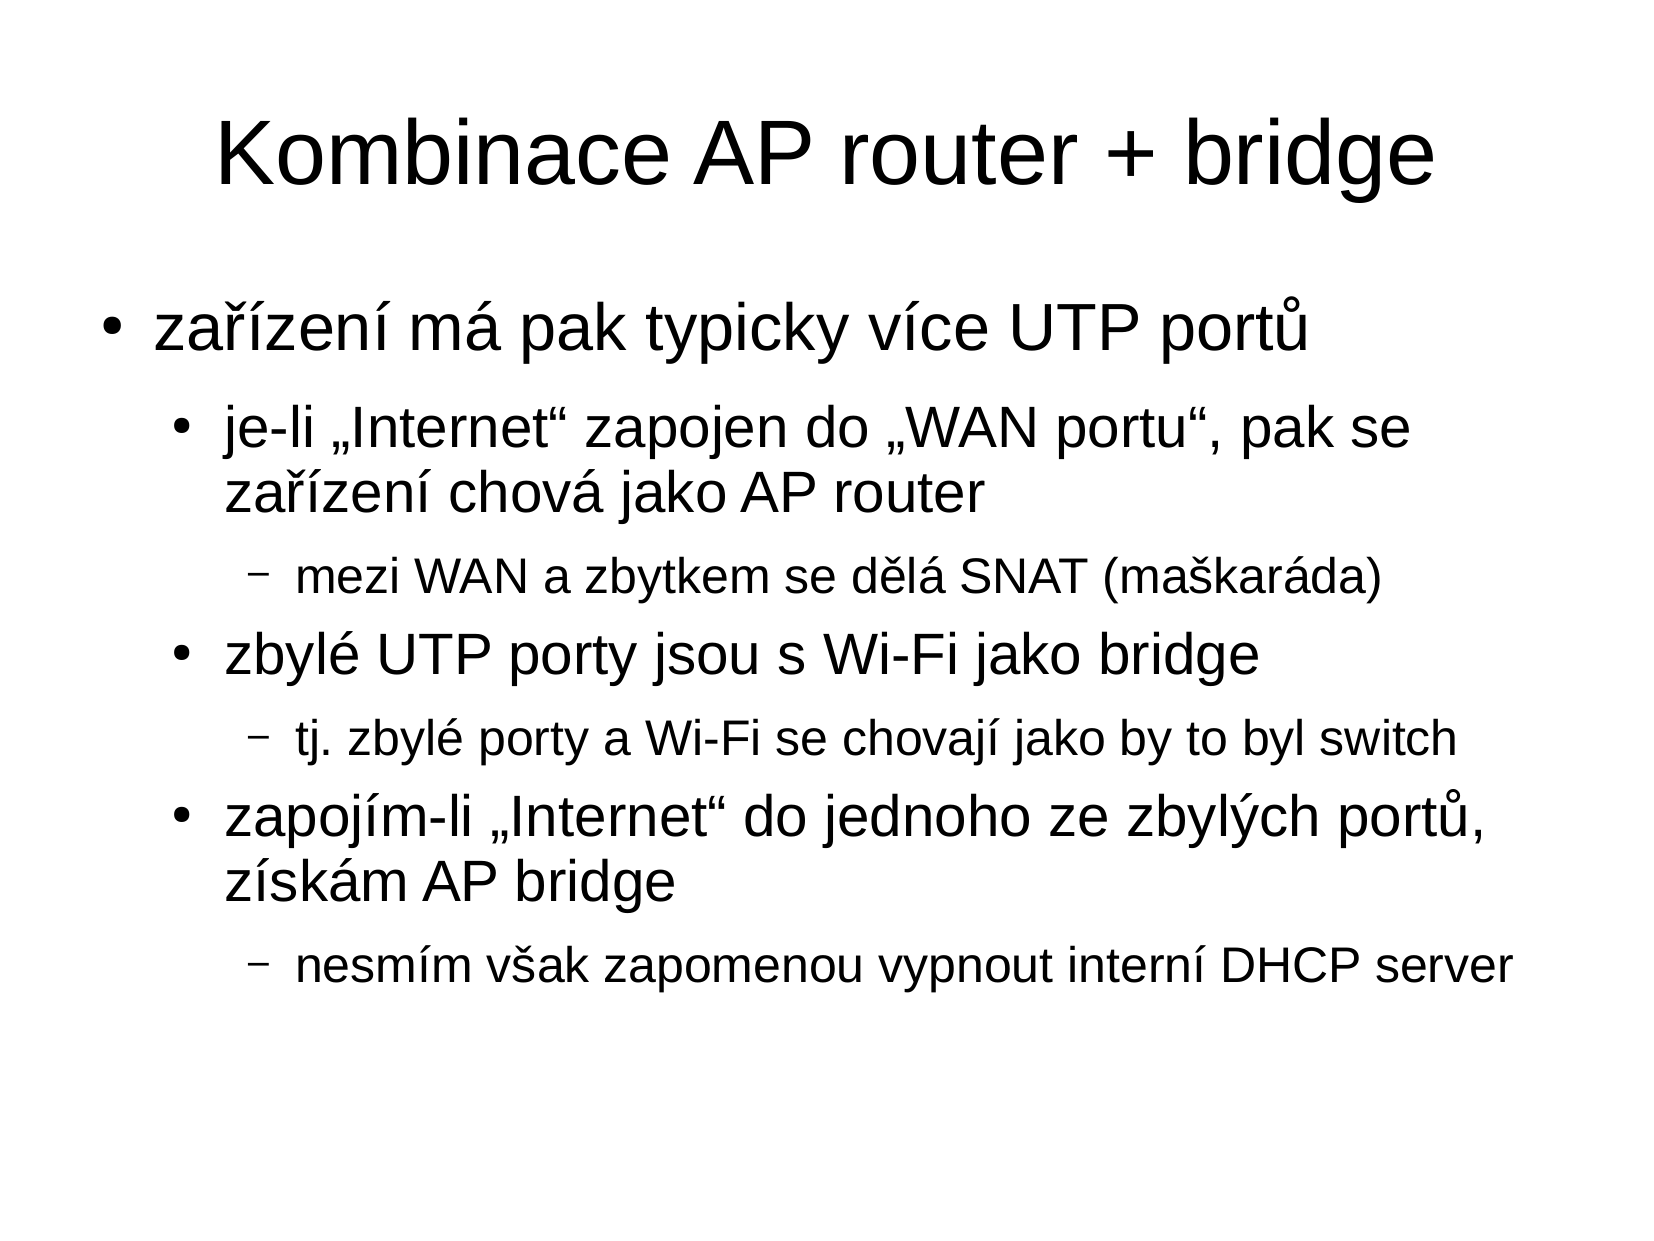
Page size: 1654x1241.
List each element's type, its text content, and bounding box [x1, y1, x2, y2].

title Kombinace AP router + bridge [82, 49, 1571, 257]
list zařízení má pak typicky více UTP portů je-li „Internet“ zapojen do „WAN portu“, pak se zařízení chová jako AP router mezi WAN a zbytkem se dělá SNAT (maškaráda) zbylé UTP porty jsou s Wi-Fi jako bridge tj. zbylé porty a Wi-Fi se chovají jako by to byl switch zapojím-li „Internet“ do jednoho ze zbylých portů, získám AP bridge nesmím však zapomenou vypnout interní DHCP server [82, 290, 1571, 1010]
